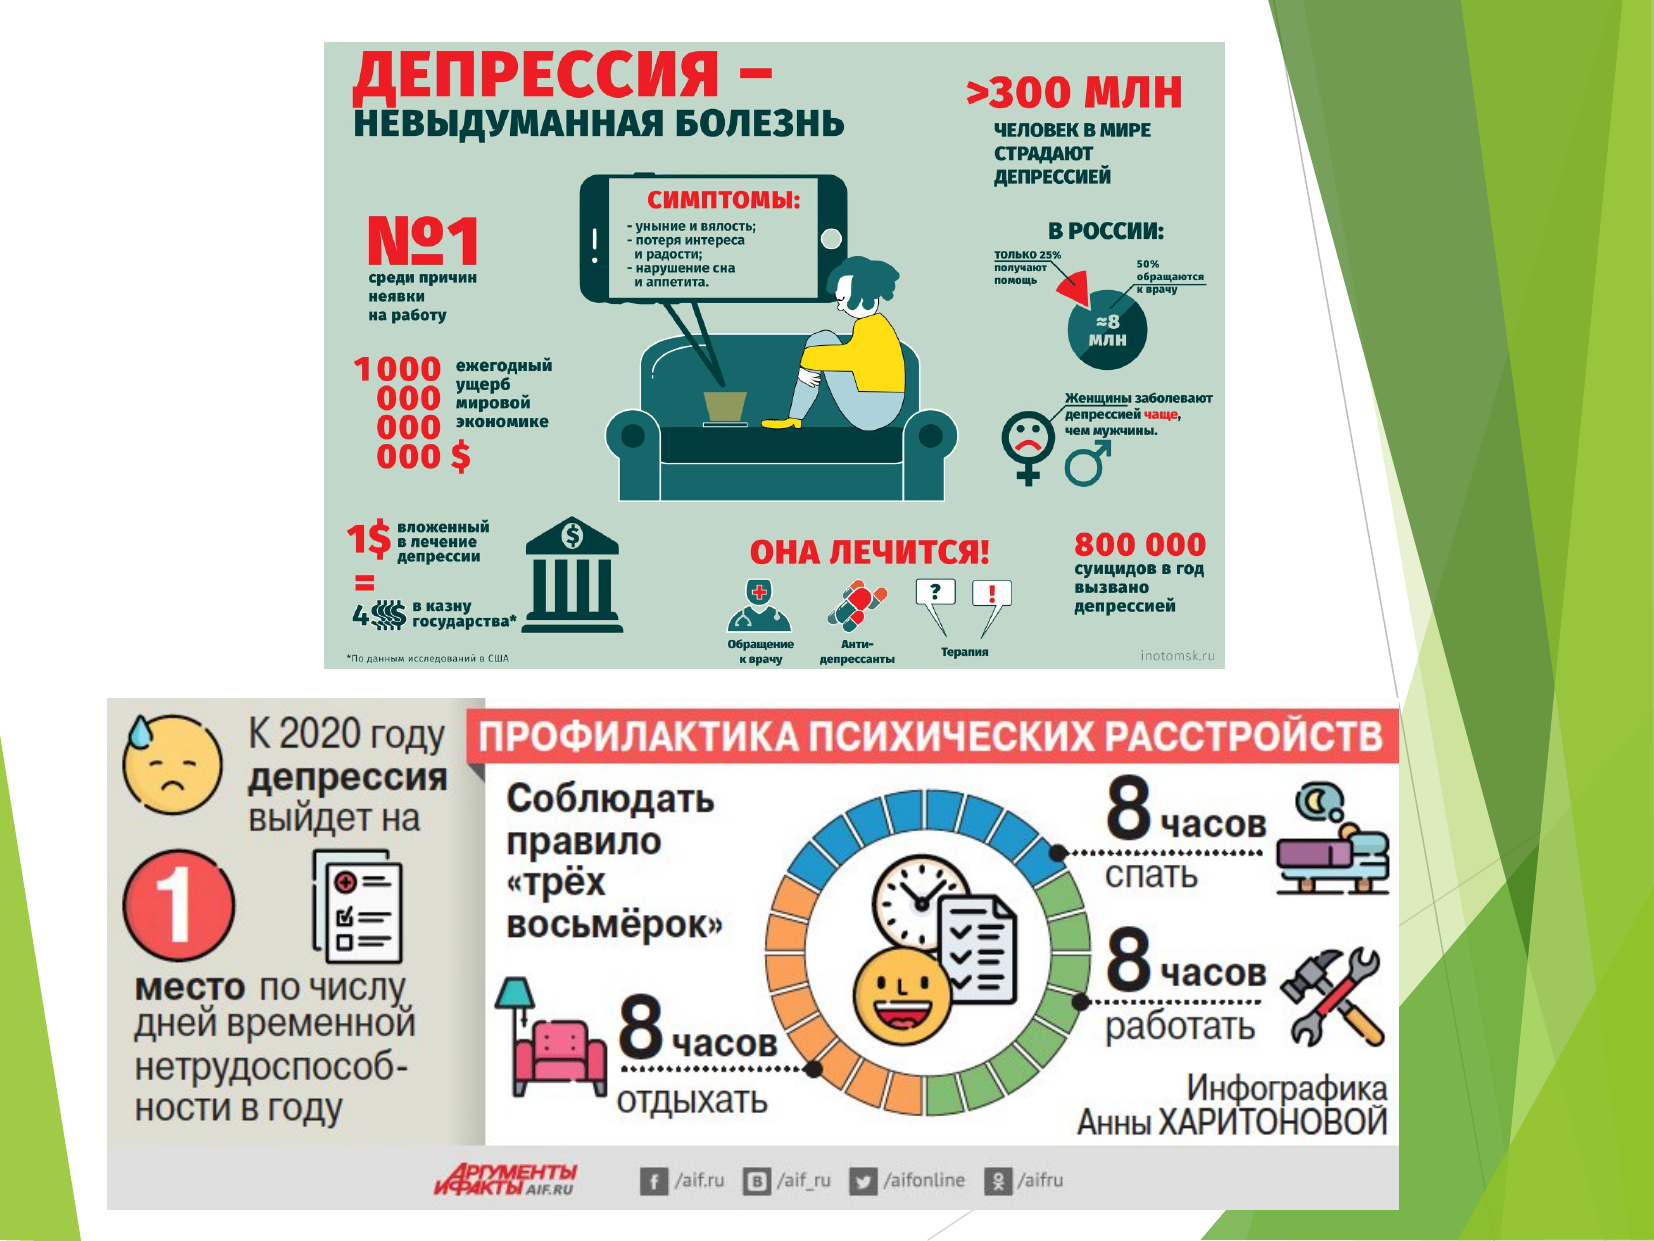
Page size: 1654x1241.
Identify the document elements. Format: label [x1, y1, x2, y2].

picture [107, 698, 1399, 1210]
picture [324, 41, 1225, 669]
